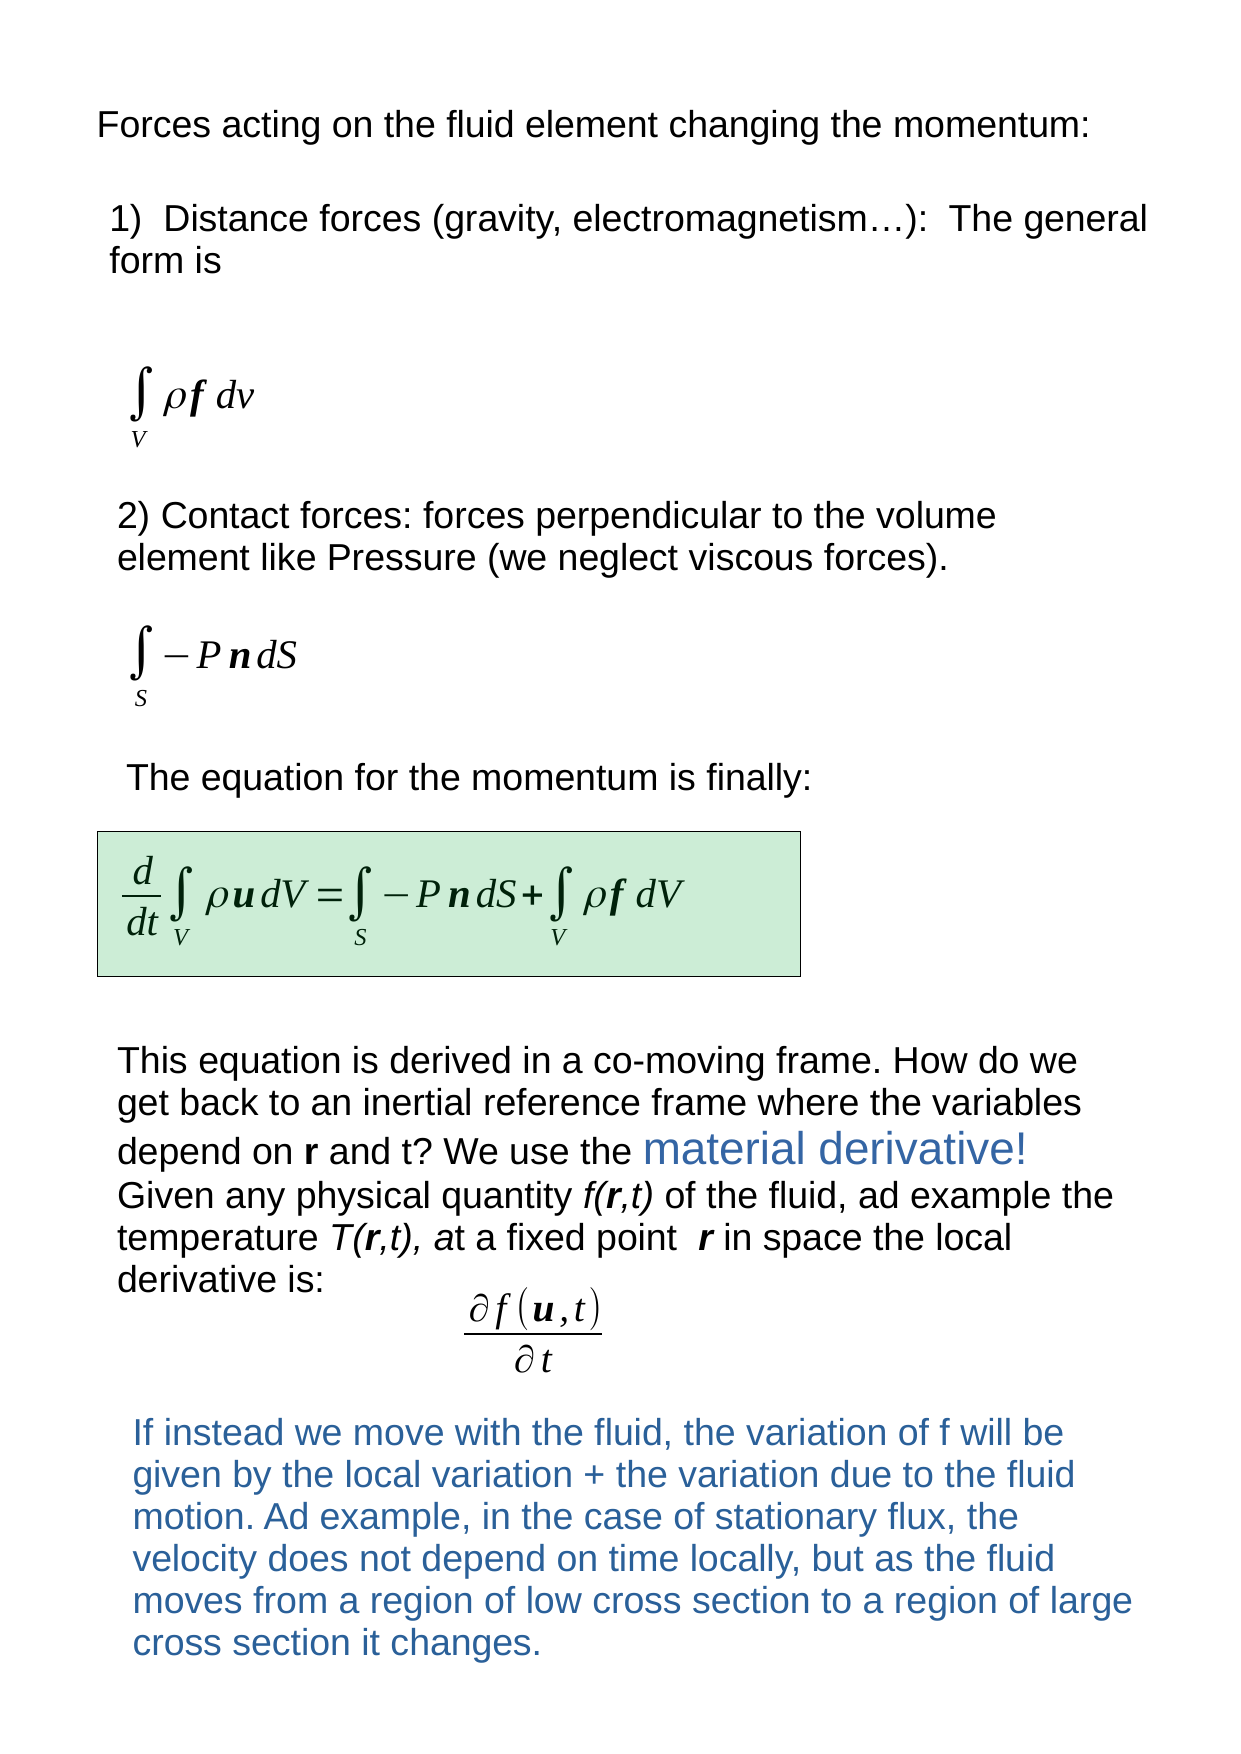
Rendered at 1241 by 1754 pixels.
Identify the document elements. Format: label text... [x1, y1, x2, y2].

text_box [97, 831, 801, 977]
text_box Forces acting on the fluid element changing the momentum: [81, 95, 1161, 195]
text_box If instead we move with the fluid, the variation of f will be given by the local variation + the variation due to the fluid motion. Ad example, in the case of stationary flux, the velocity does not depend on time locally, but as the fluid moves from a region of low cross section to a region of large cross section it changes. [117, 1404, 1162, 1671]
chart [113, 364, 266, 453]
chart [113, 623, 308, 712]
text_box The equation for the momentum is finally: [111, 749, 1087, 849]
text_box This equation is derived in a co-moving frame. How do we get back to an inertial reference frame where the variables depend on r and t? We use the material derivative! Given any physical quantity f(r,t) of the fluid, ad example the temperature T(r,t), at a fixed point r in space the local derivative is: [102, 1031, 1147, 1309]
text_box 1) Distance forces (gravity, electromagnetism…): The general form is [94, 190, 1166, 332]
text_box 2) Contact forces: forces perpendicular to the volume element like Pressure (we neglect viscous forces). [102, 487, 1088, 587]
chart [453, 1283, 615, 1382]
